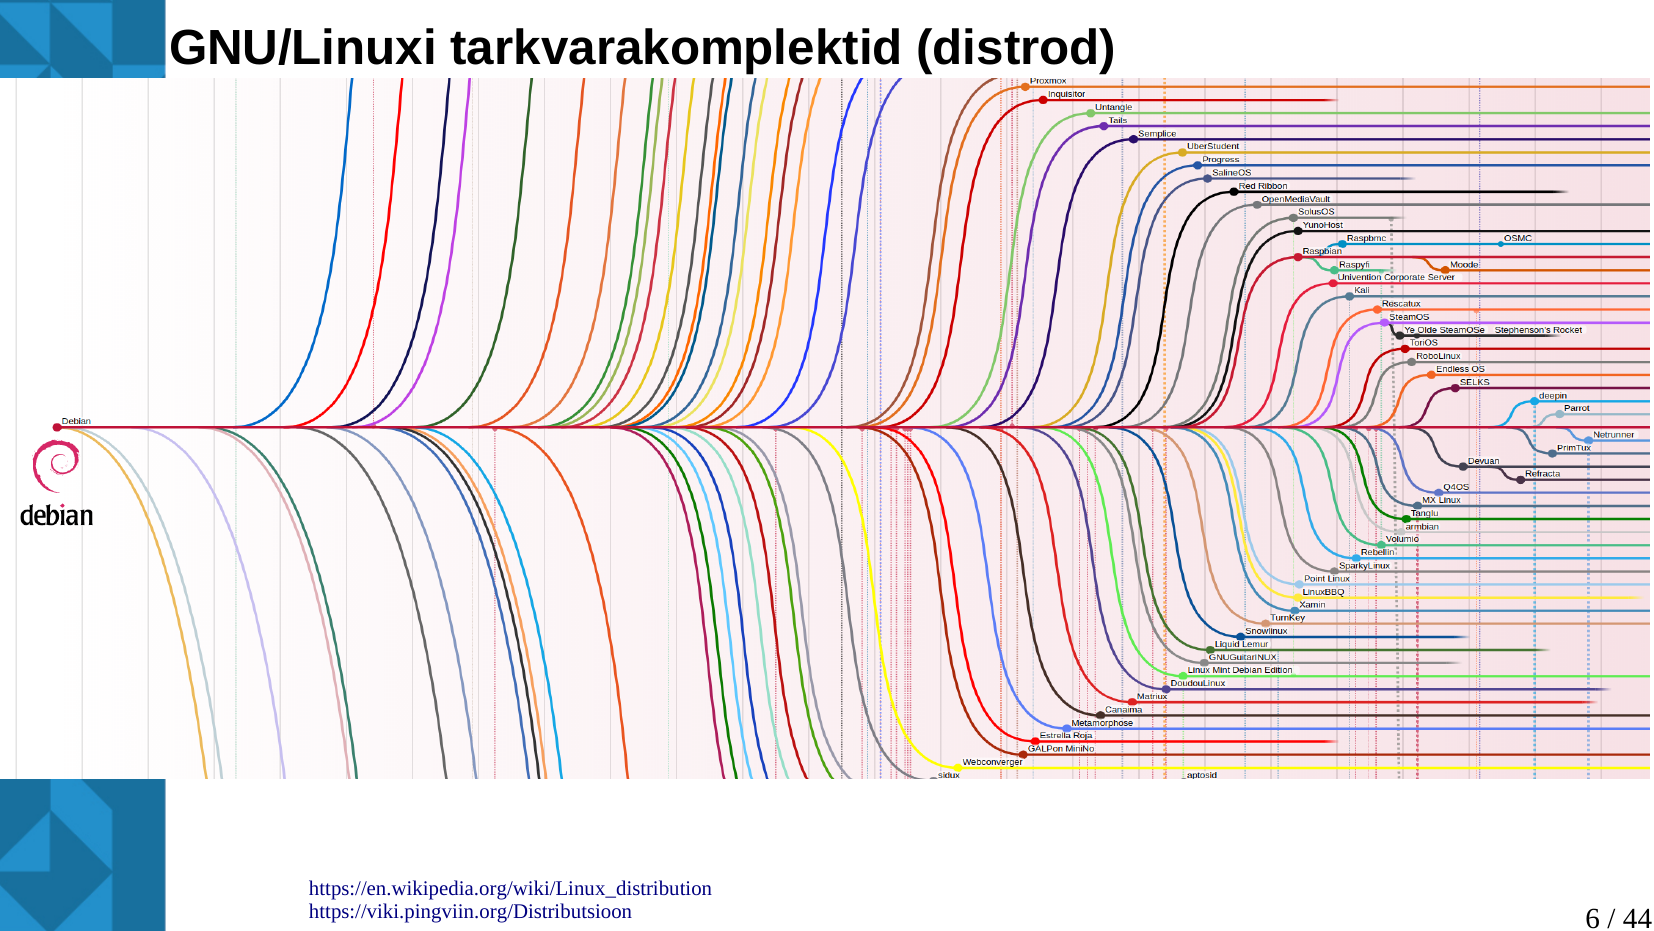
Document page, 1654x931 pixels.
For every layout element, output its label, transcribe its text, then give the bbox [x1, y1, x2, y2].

title GNU/Linuxi tarkvarakomplektid (distrod) [169, 10, 1571, 78]
picture [0, 78, 1650, 779]
text_box https://en.wikipedia.org/wiki/Linux_distribution https://viki.pingviin.org/Distributsioon [308, 876, 768, 923]
